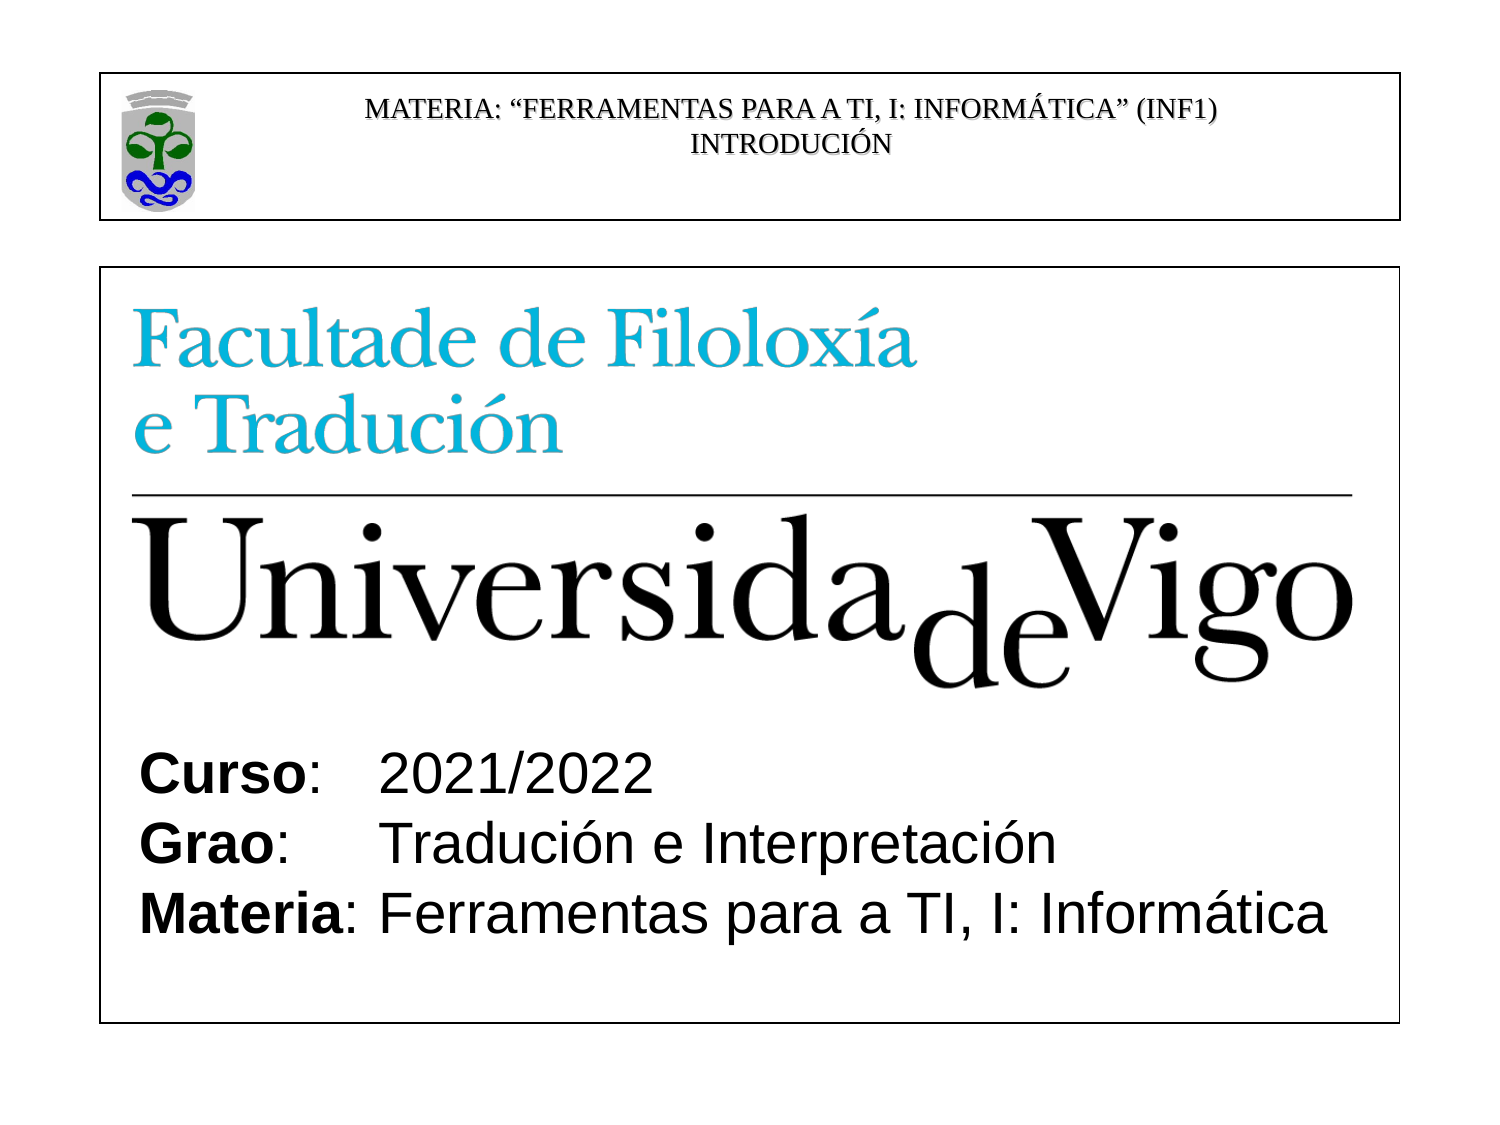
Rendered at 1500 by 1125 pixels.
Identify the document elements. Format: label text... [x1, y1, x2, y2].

picture [71, 220, 1413, 764]
text_box MATERIA: “FERRAMENTAS PARA A TI, I: INFORMÁTICA” (INF1) INTRODUCIÓN [206, 81, 1377, 204]
text_box Curso: 2021/2022 Grao: Tradución e Interpretación Materia: Ferramentas para a TI, I: Informática [123, 727, 1403, 1026]
